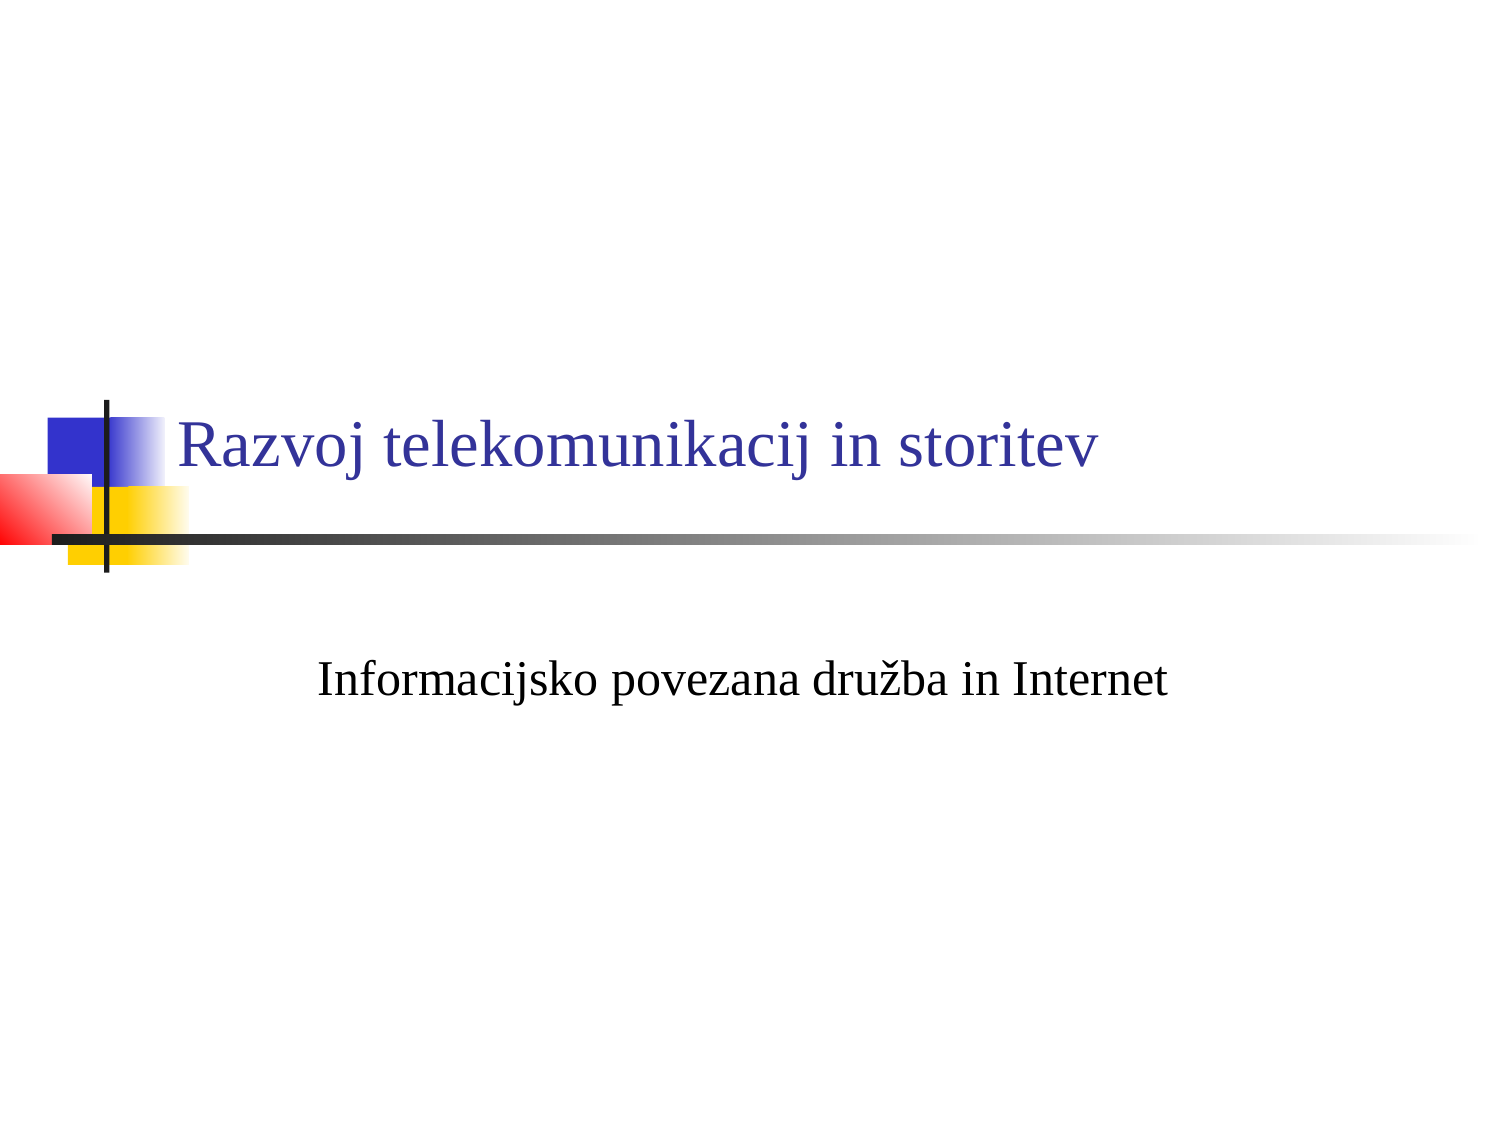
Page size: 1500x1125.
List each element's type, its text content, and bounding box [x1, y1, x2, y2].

subtitle Informacijsko povezana družba in Internet [225, 637, 1276, 926]
title Razvoj telekomunikacij in storitev [162, 299, 1438, 488]
